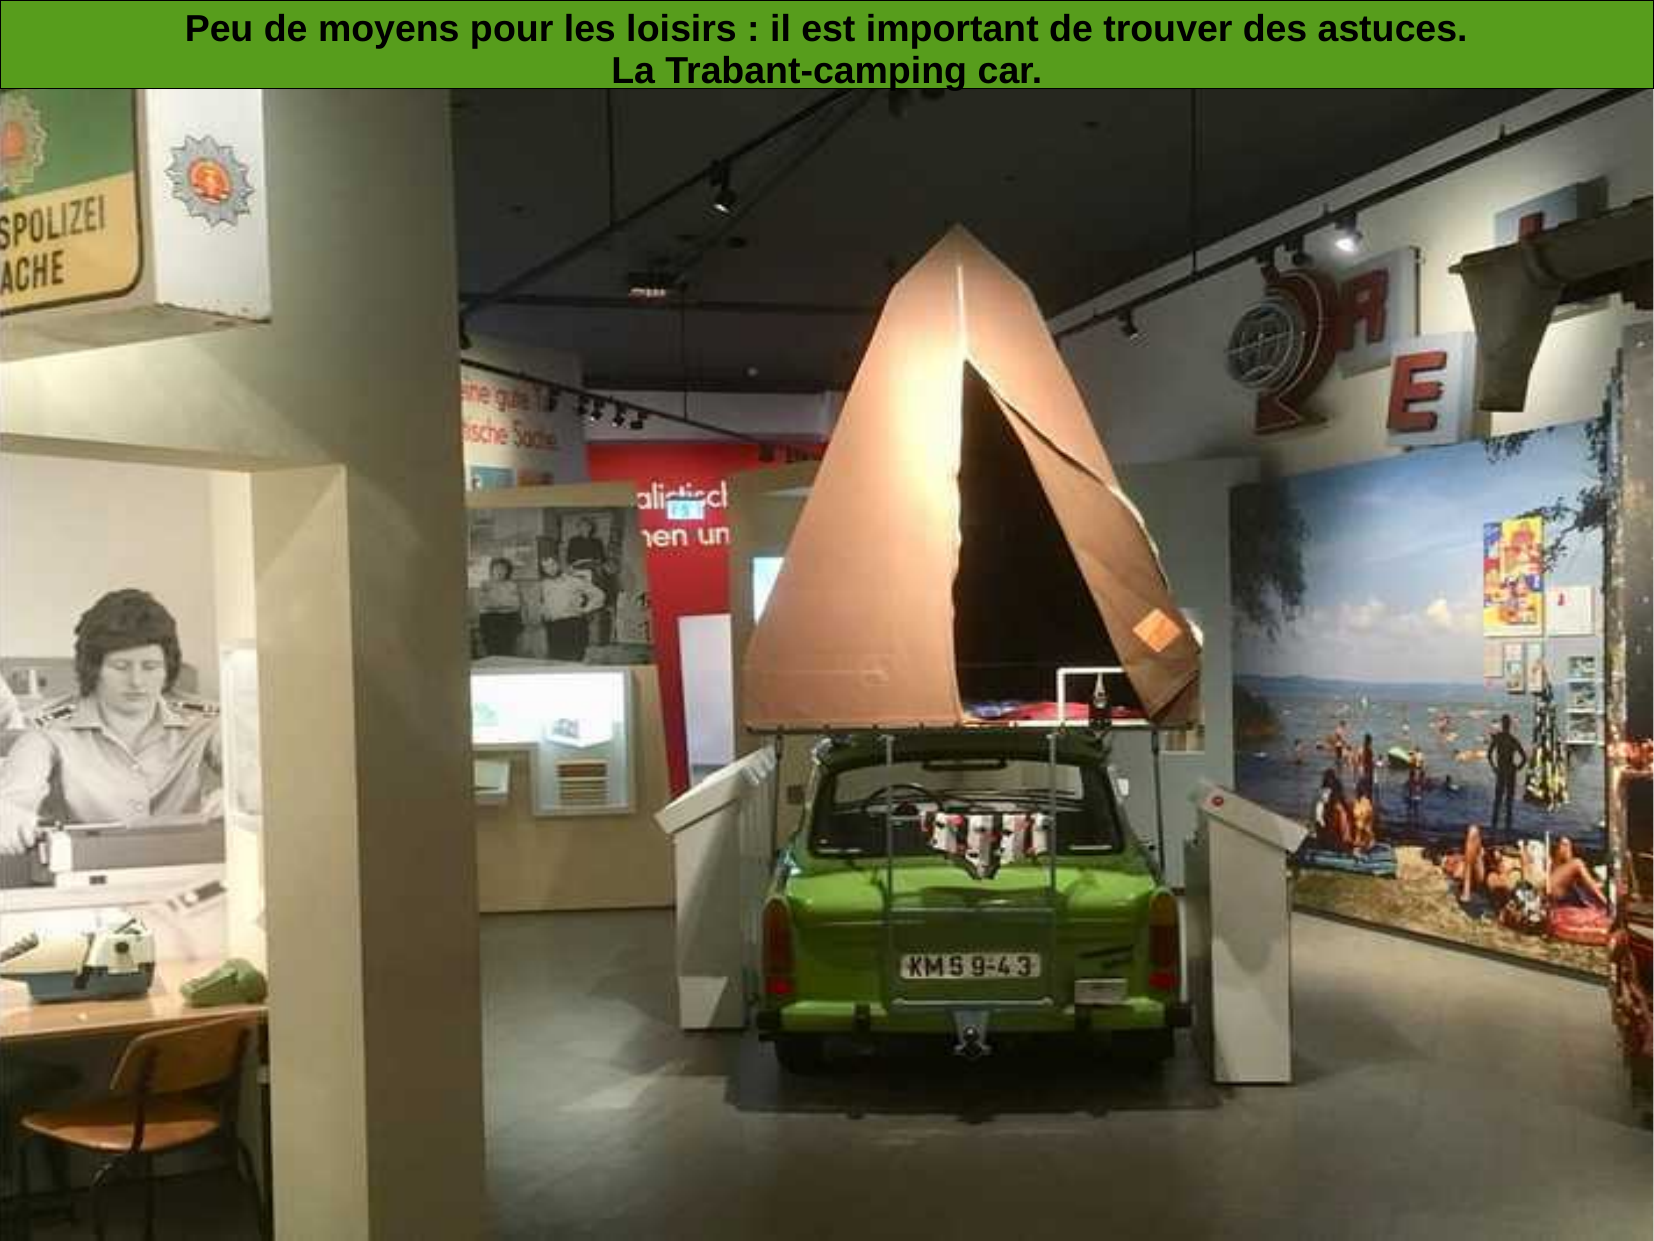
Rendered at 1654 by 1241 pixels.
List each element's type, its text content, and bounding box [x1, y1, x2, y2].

text_box Peu de moyens pour les loisirs : il est important de trouver des astuces. La Trabant-camping car. [0, 0, 1654, 102]
picture [0, 102, 1654, 1241]
